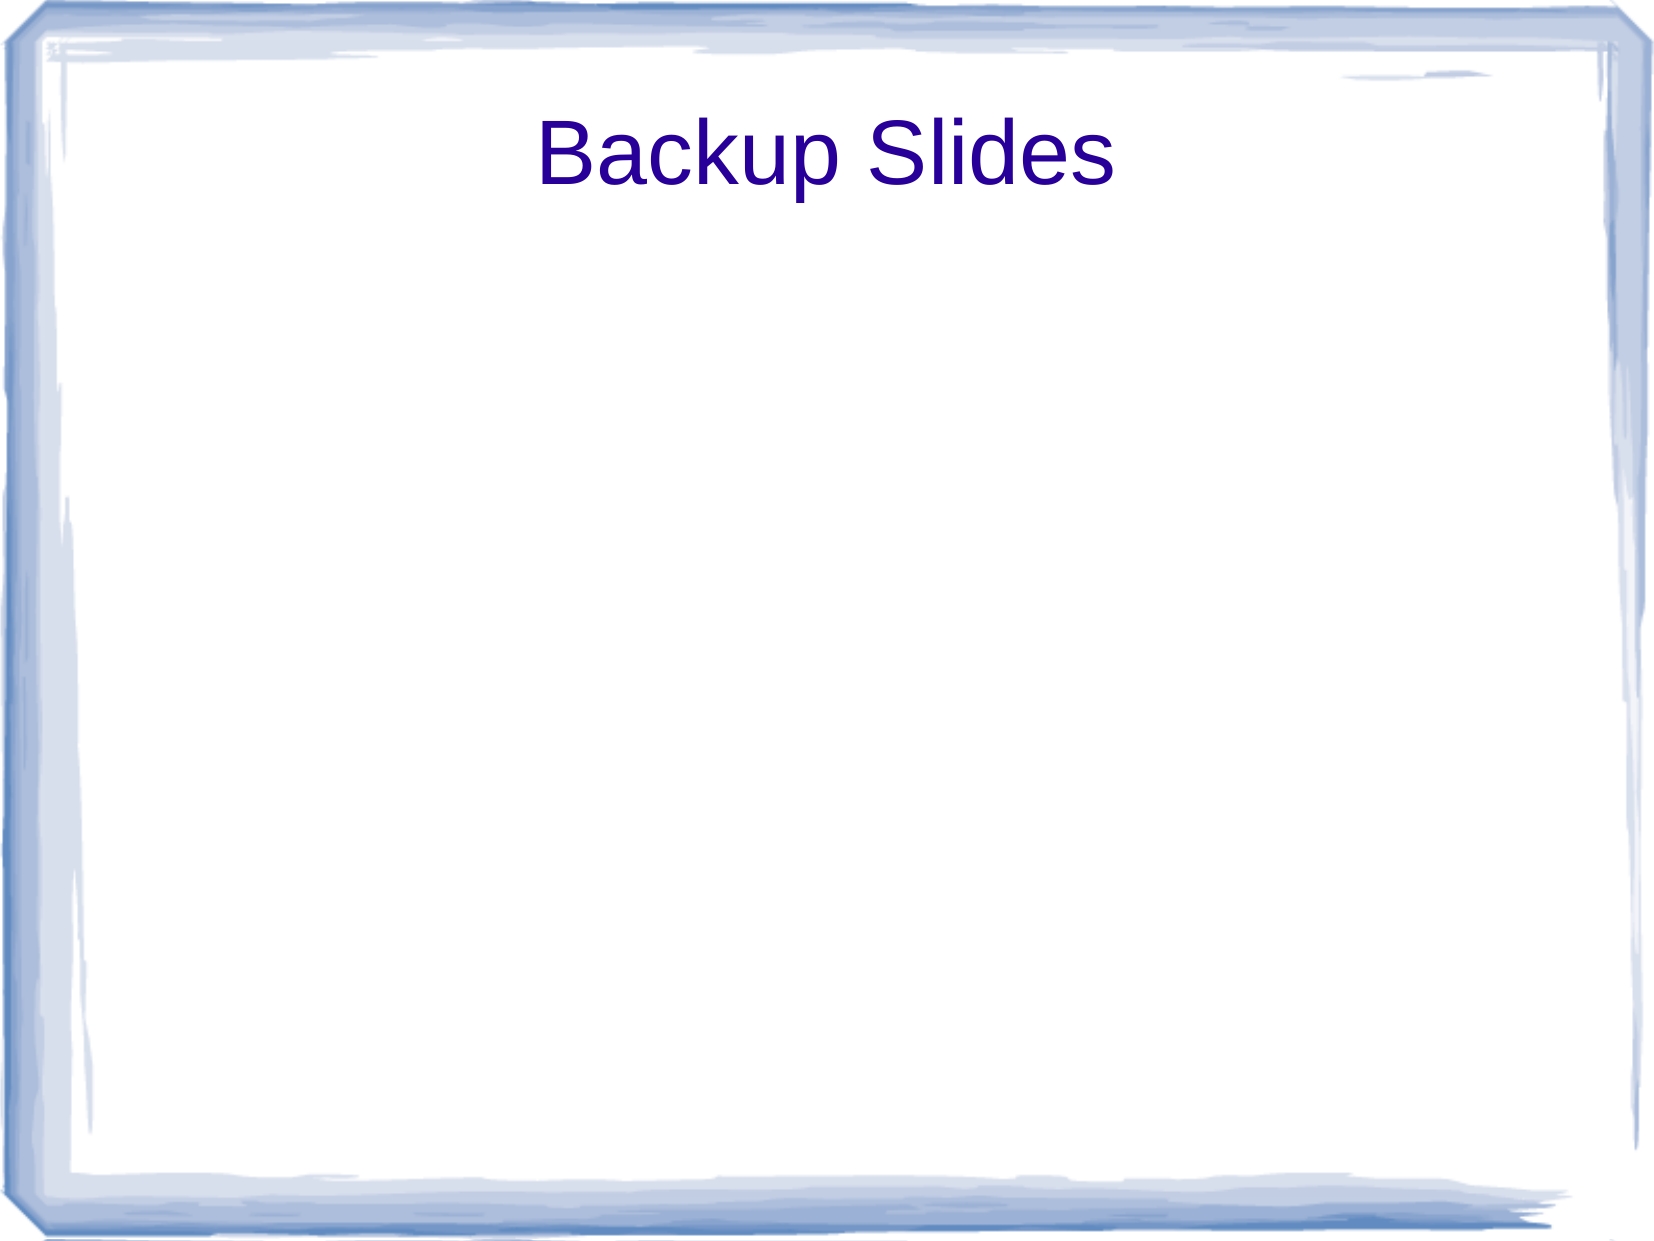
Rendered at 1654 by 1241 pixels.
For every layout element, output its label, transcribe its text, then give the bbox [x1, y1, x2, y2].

title Backup Slides [82, 56, 1571, 250]
picture [0, 0, 1654, 1241]
